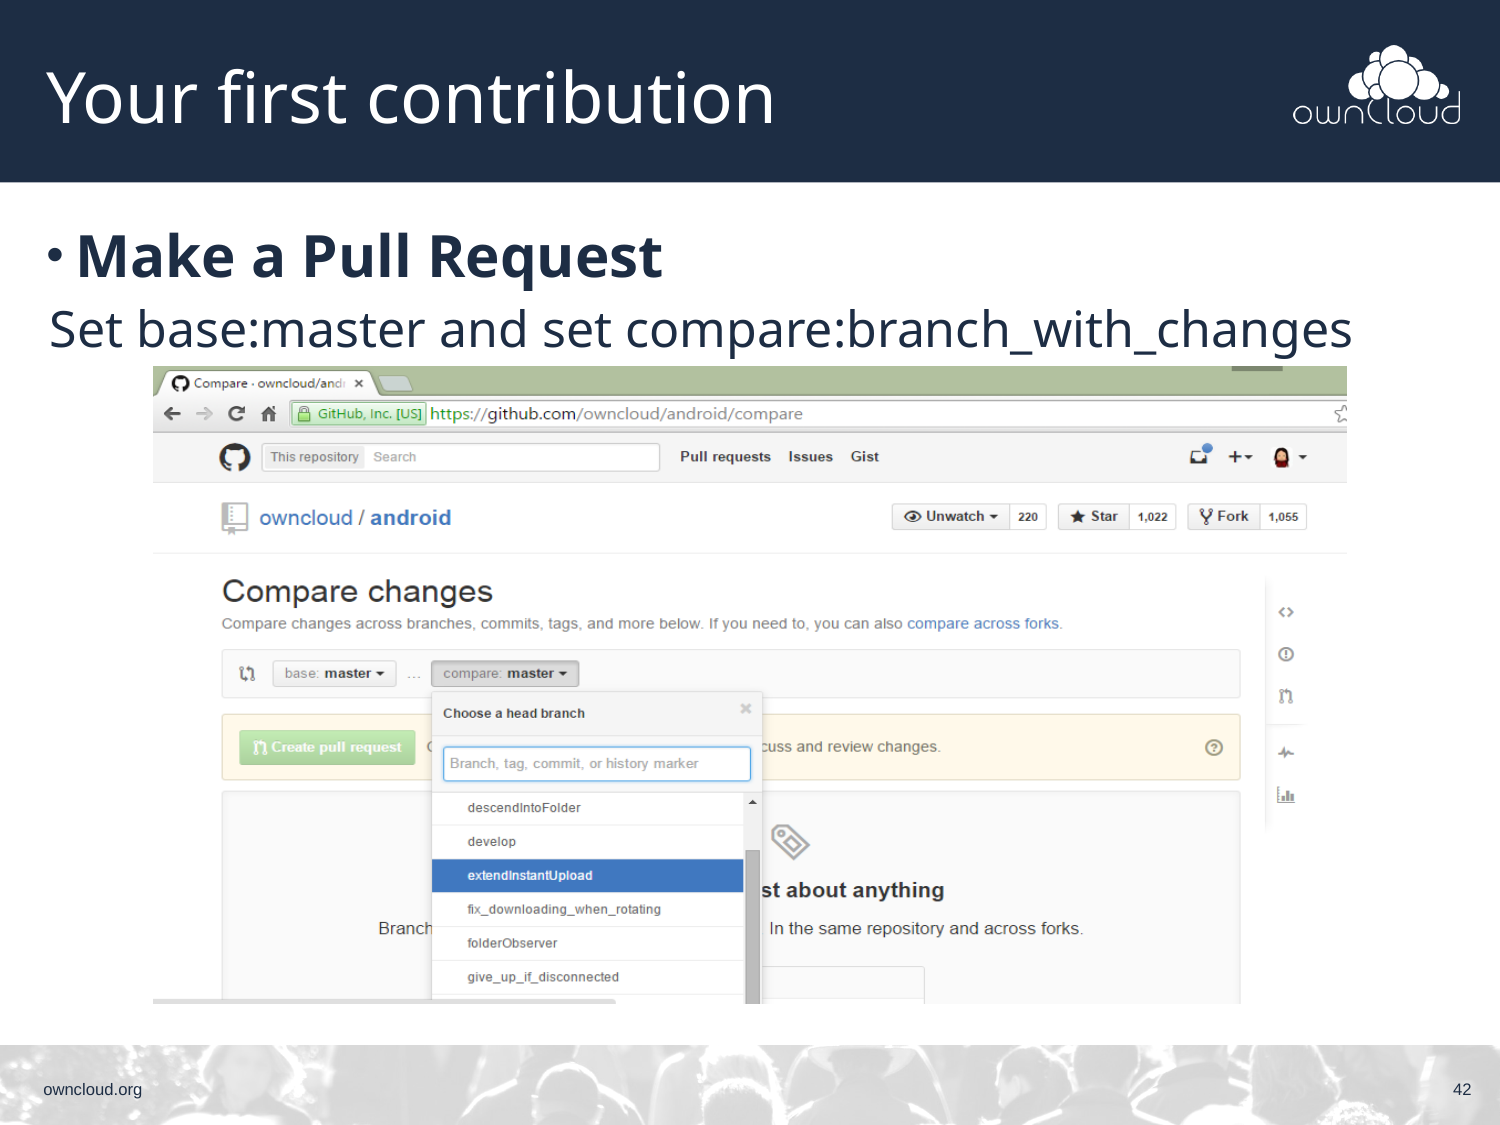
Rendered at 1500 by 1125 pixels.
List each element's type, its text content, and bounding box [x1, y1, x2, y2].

list Make a Pull Request Set base:master and set compare:branch_with_changes [46, 214, 1465, 1026]
picture [1293, 45, 1460, 124]
title Your first contribution [46, 5, 1258, 187]
picture [0, 1045, 1500, 1125]
picture [153, 366, 1347, 1004]
